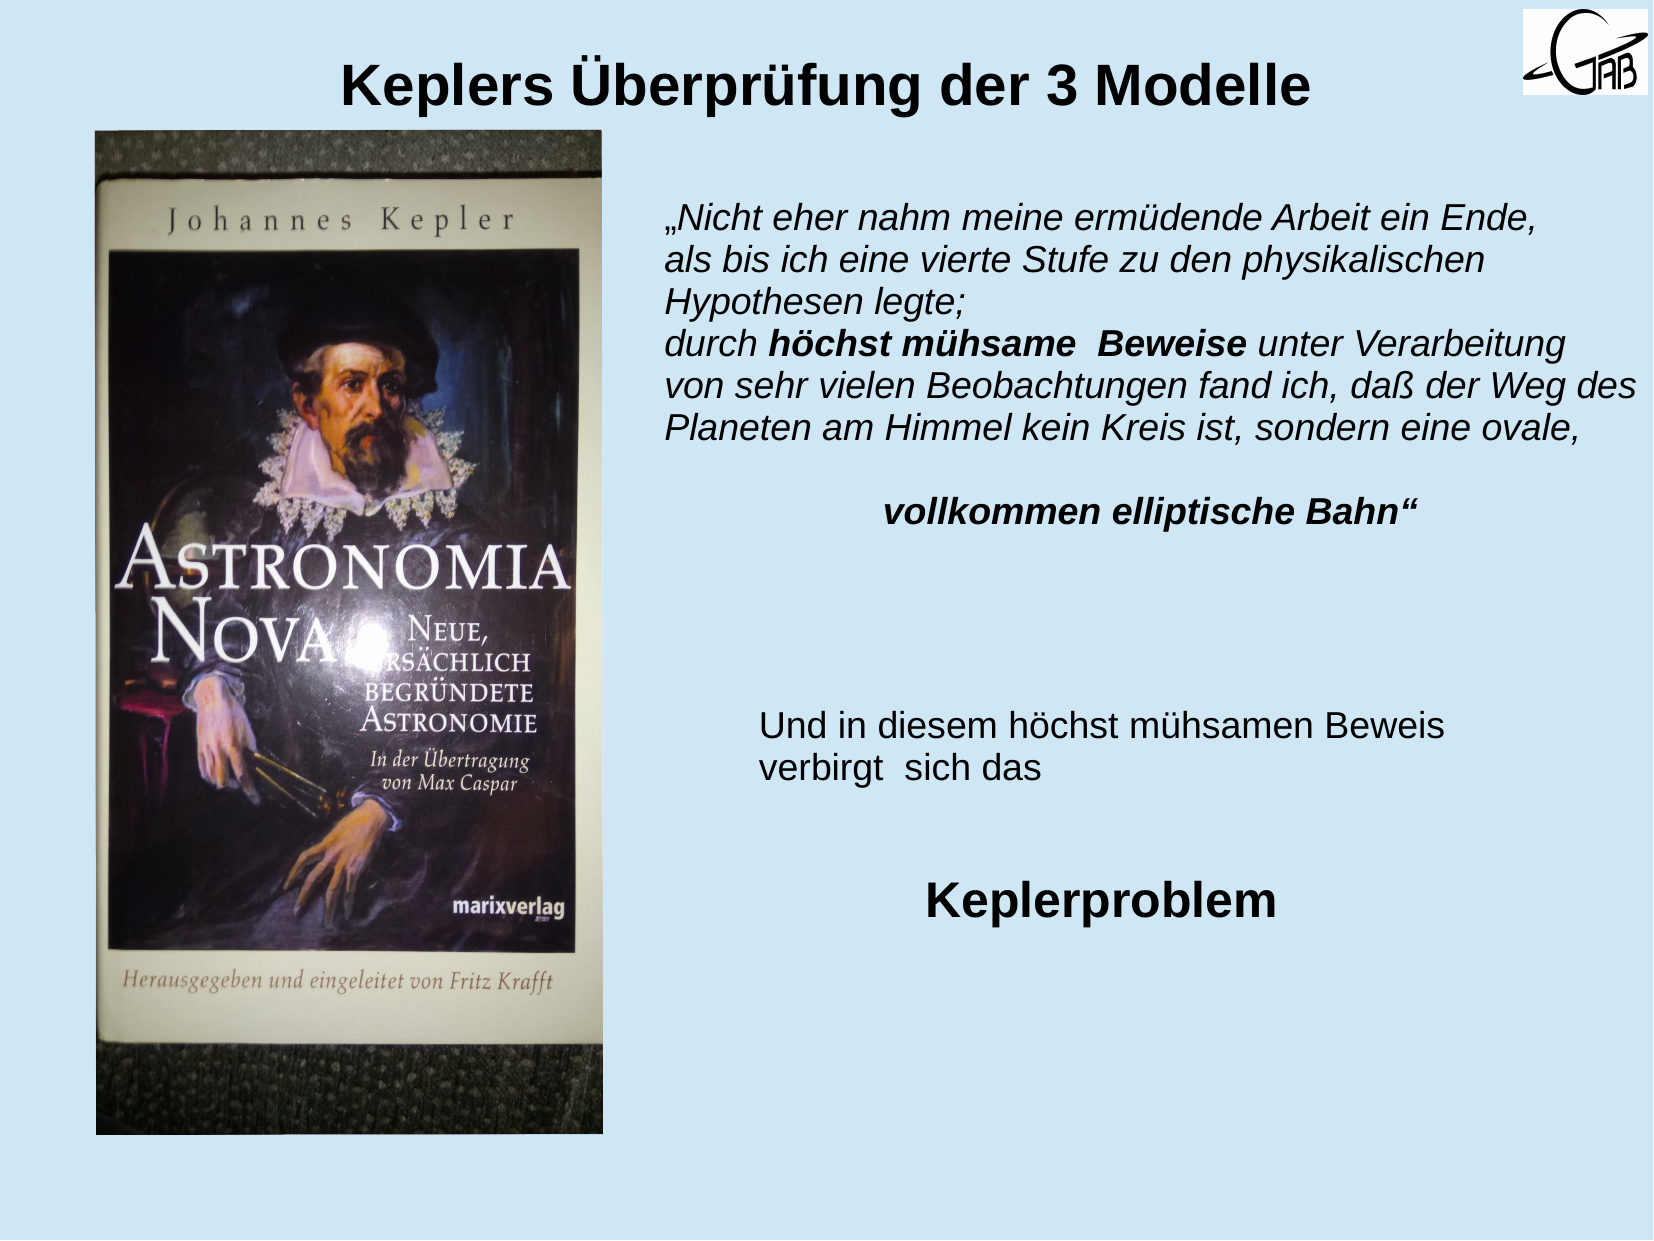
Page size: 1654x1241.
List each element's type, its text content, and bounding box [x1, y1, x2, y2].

picture [94, 129, 603, 1135]
picture [1523, 9, 1648, 95]
title Keplers Überprüfung der 3 Modelle [82, 21, 1571, 149]
text_box „Nicht eher nahm meine ermüdende Arbeit ein Ende, als bis ich eine vierte Stufe zu den physikalischen Hypothesen legte; durch höchst mühsame Beweise unter Verarbeitung von sehr vielen Beobachtungen fand ich, daß der Weg des Planeten am Himmel kein Kreis ist, sondern eine ovale, vollkommen elliptische Bahn“ [649, 188, 1653, 543]
text_box Und in diesem höchst mühsamen Beweis verbirgt sich das Keplerproblem [744, 696, 1460, 979]
